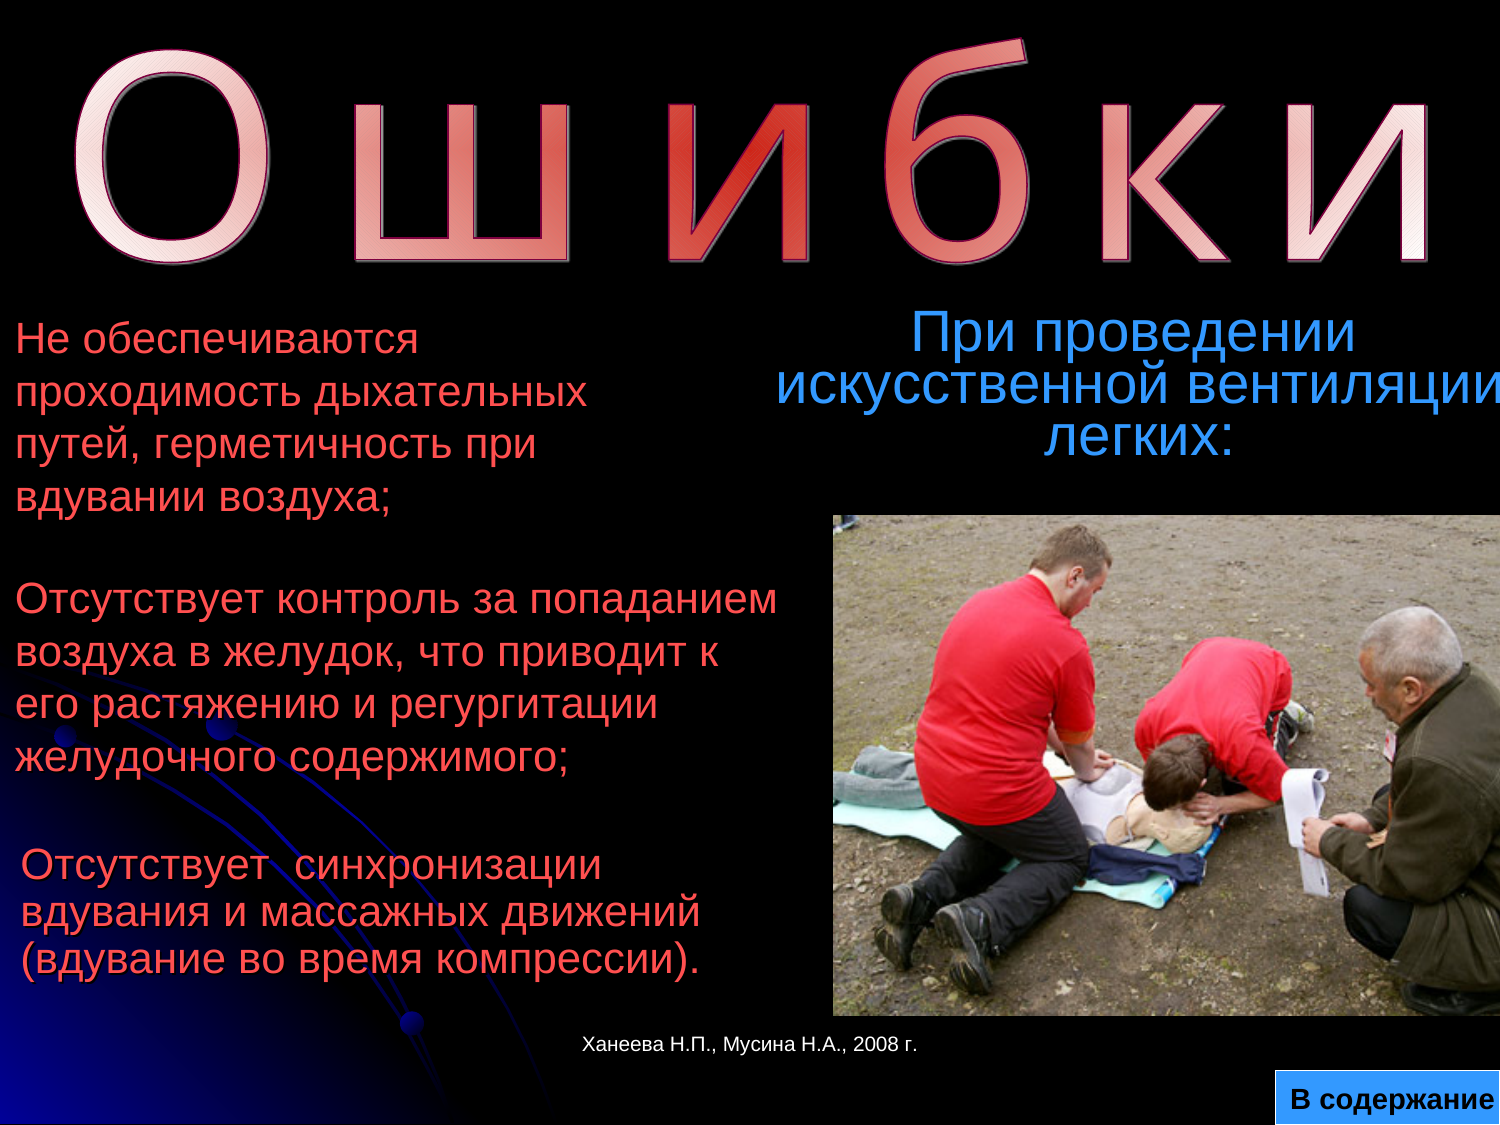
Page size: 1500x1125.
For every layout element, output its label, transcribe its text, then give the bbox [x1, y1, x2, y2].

list При проведении искусственной вентиляции легких: [683, 302, 1500, 504]
text_box Отсутствует контроль за попаданием воздуха в желудок, что приводит к его растяжению и регургитации желудочного содержимого; [0, 562, 798, 788]
text_box Ошибки [1102, 104, 1229, 260]
text_box В содержание [1275, 1070, 1500, 1125]
text_box Ошибки [668, 104, 807, 260]
text_box Не обеспечиваются проходимость дыхательных путей, герметичность при вдувании воздуха; [0, 302, 652, 528]
text_box Отсутствует синхронизации вдувания и массажных движений (вдувание во время компрессии). [5, 834, 774, 992]
text_box Ошибки [354, 104, 567, 260]
text_box Ошибки [75, 49, 267, 263]
text_box Ошибки [884, 37, 1028, 263]
text_box Ошибки [1287, 104, 1425, 260]
picture [833, 515, 1500, 1016]
